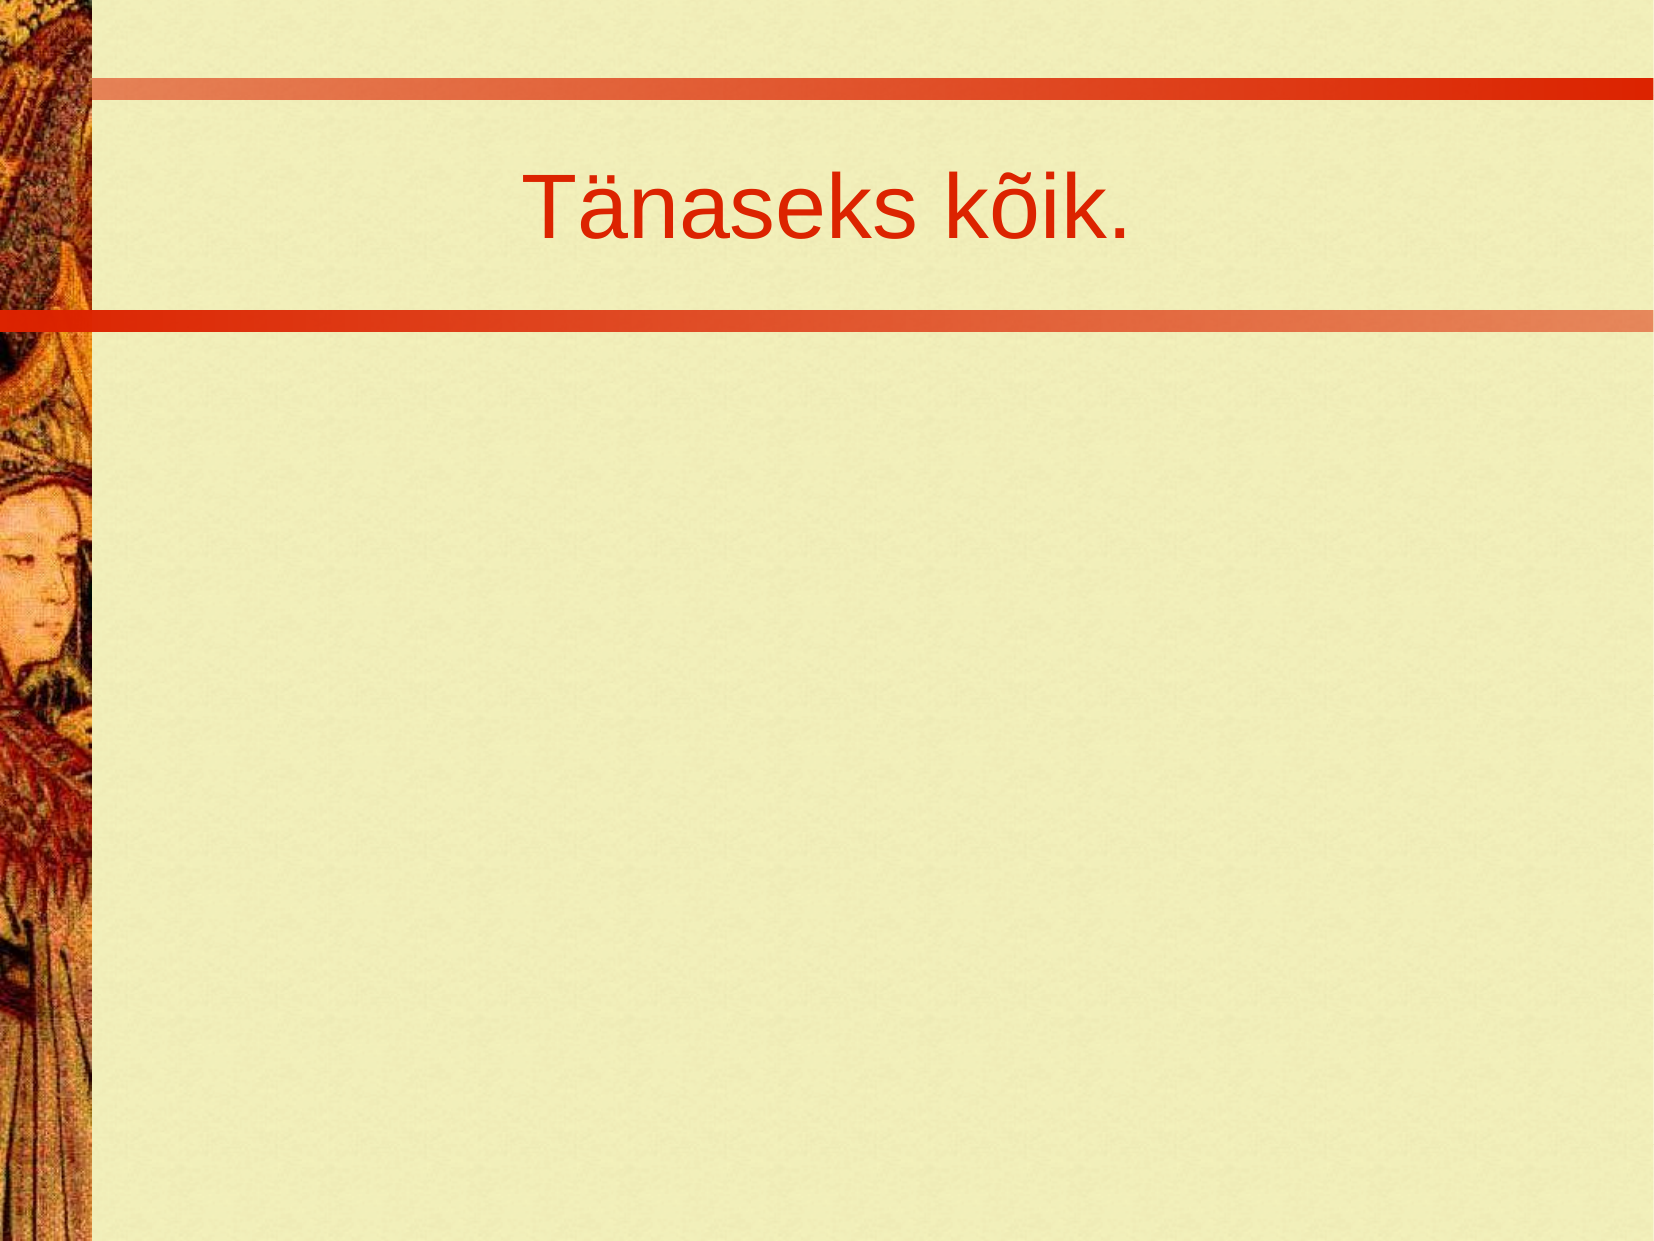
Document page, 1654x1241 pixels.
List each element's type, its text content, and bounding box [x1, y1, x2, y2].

picture [0, 332, 1654, 1241]
title Tänaseks kõik. [121, 102, 1534, 311]
picture [0, 0, 1654, 310]
